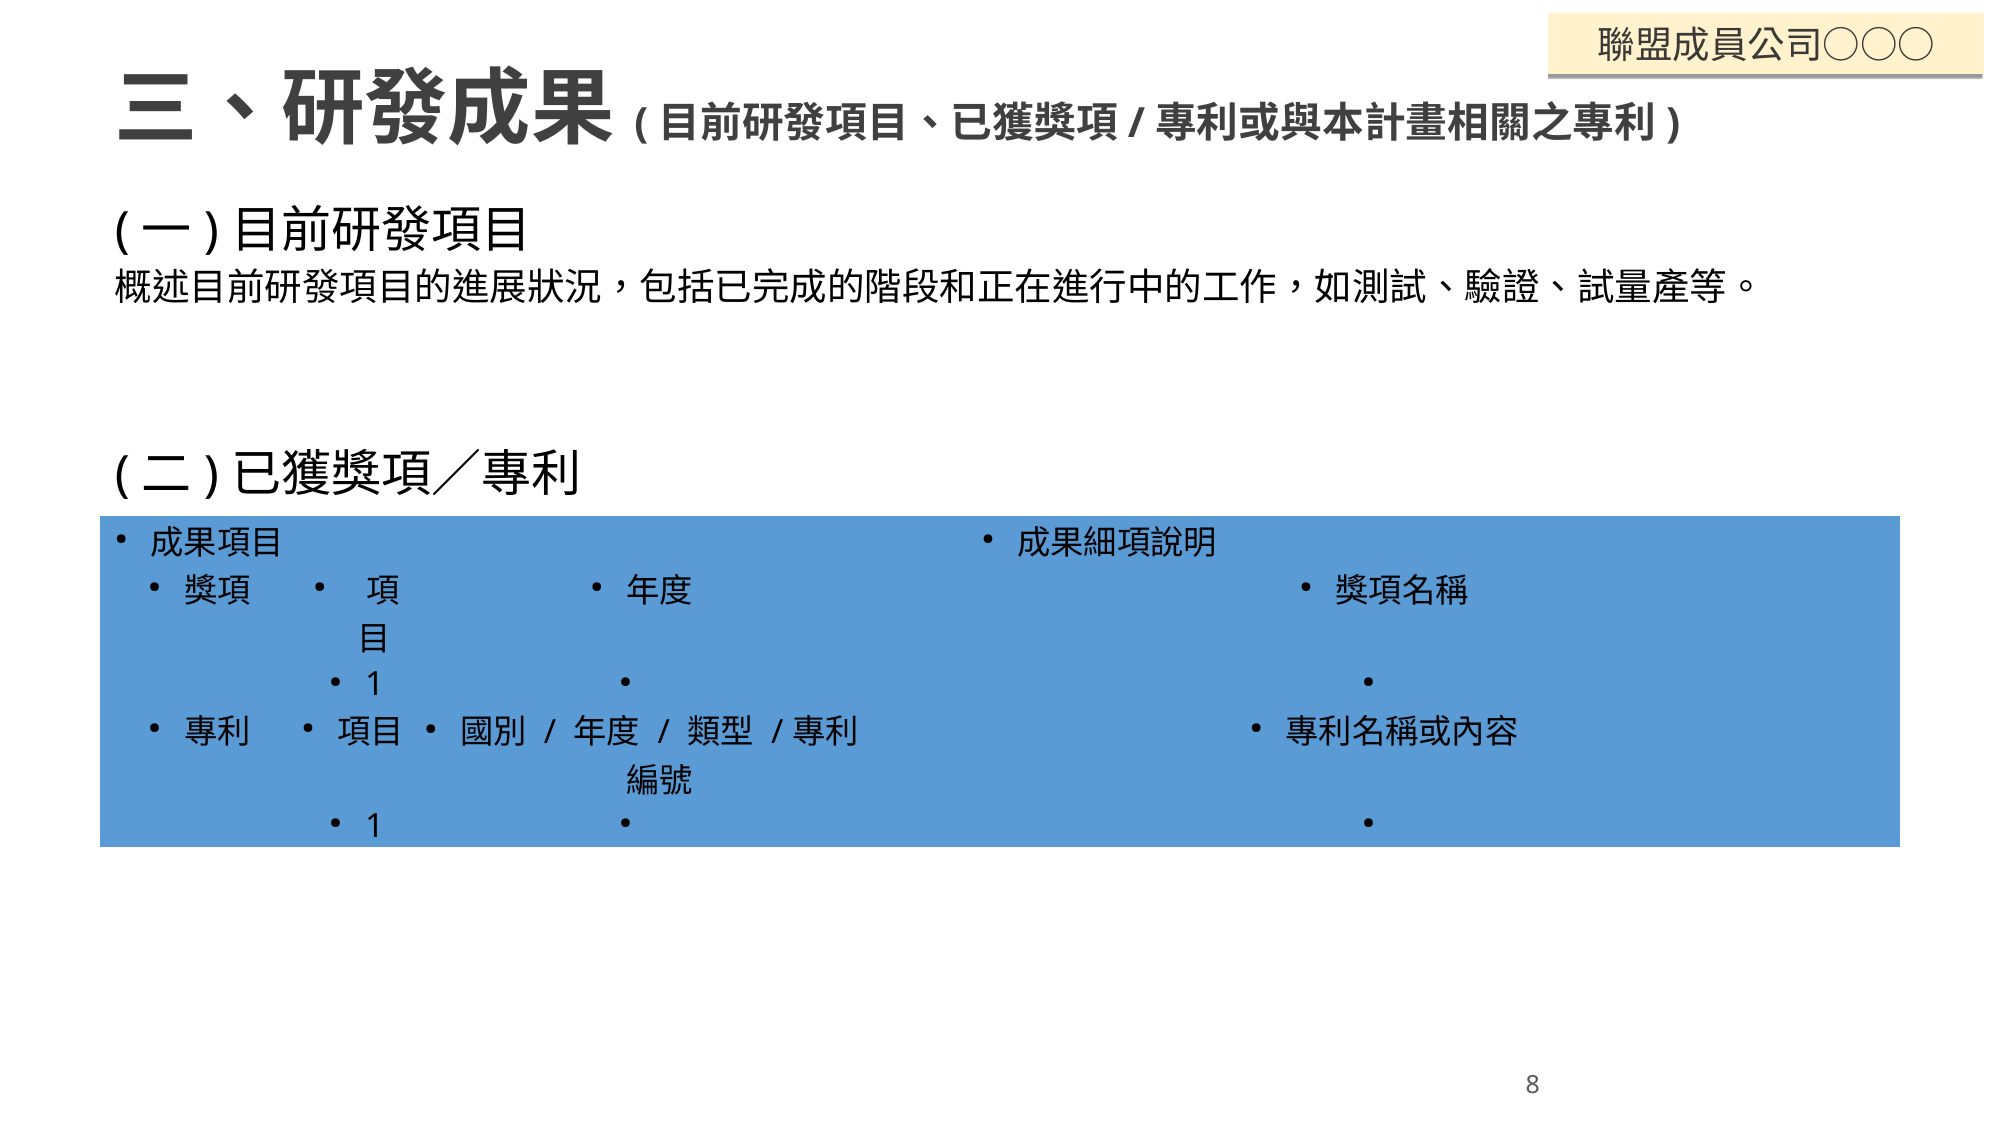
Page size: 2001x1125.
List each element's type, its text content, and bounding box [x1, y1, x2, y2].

table_cell [869, 802, 1900, 847]
title 三、研發成果(目前研發項目、已獲獎項/專利或與本計畫相關之專利) [99, 56, 1900, 166]
table_cell 項目 [299, 564, 415, 660]
table_cell 專利 [100, 705, 299, 847]
table_cell 1 [299, 802, 415, 847]
table_cell 獎項名稱 [869, 564, 1900, 660]
table_cell 專利名稱或內容 [869, 705, 1900, 802]
table_cell [415, 660, 869, 705]
table_cell 年度 [415, 564, 869, 660]
table_cell [869, 660, 1900, 705]
text_box 聯盟成員公司○○○ [1548, 13, 1984, 74]
table_cell 國別 / 年度 / 類型 /專利編號 [415, 705, 869, 802]
text_box (一)目前研發項目 概述目前研發項目的進展狀況，包括已完成的階段和正在進行中的工作，如測試、驗證、試量產等。 (二)已獲獎項／專利 [99, 196, 1900, 525]
table_header 成果項目 [100, 516, 299, 564]
table_cell [415, 802, 869, 847]
table_cell 1 [299, 660, 415, 705]
table_cell 項目 [299, 705, 415, 802]
table_cell 獎項 [100, 564, 299, 705]
text_box 8 [1510, 1061, 1961, 1097]
table_header 成果細項說明 [299, 516, 1900, 564]
